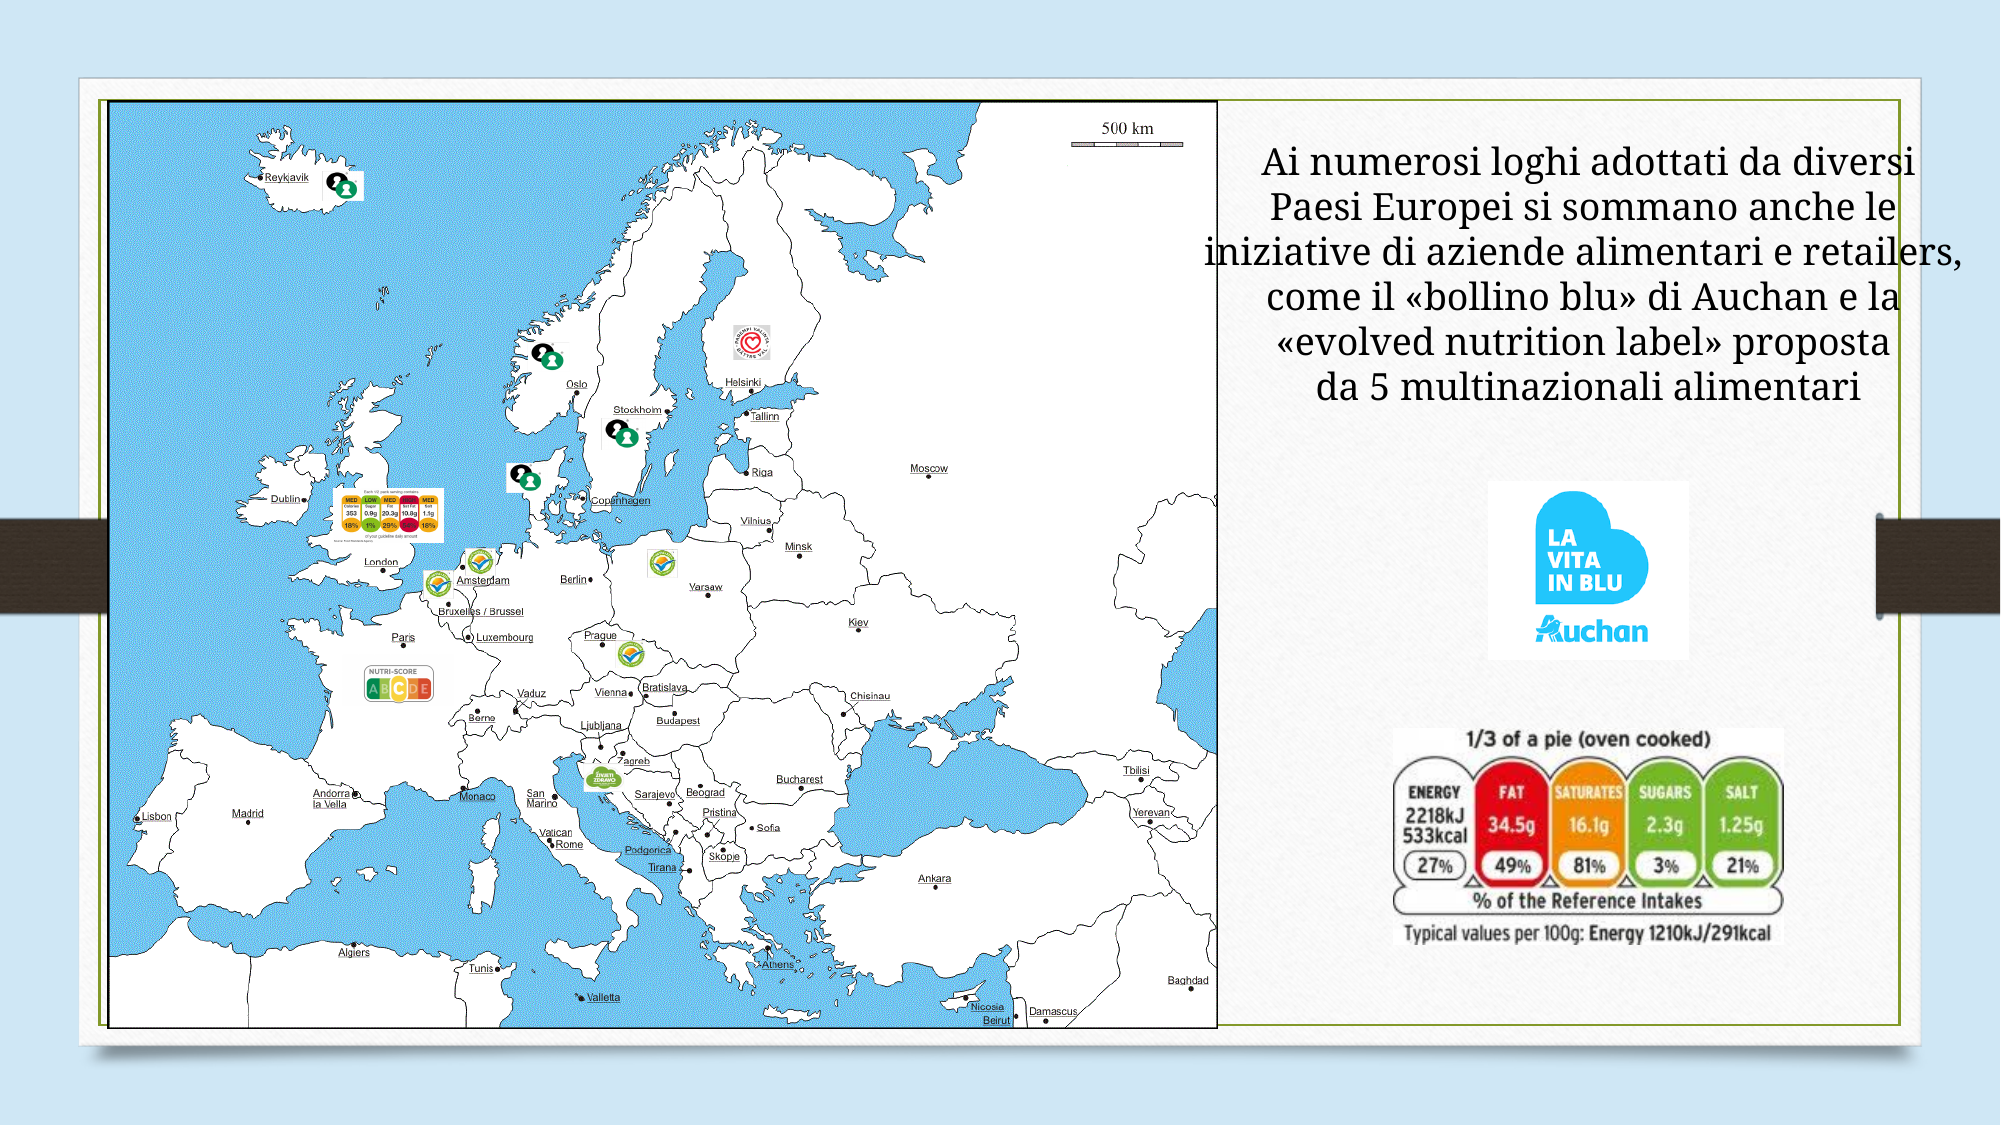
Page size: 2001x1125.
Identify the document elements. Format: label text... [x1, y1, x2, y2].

picture [0, 0, 2001, 1125]
text_box Ai numerosi loghi adottati da diversi Paesi Europei si sommano anche le iniziative di aziende alimentari e retailers, come il «bollino blu» di Auchan e la «evolved nutrition label» proposta da 5 multinazionali alimentari [1189, 130, 1989, 416]
